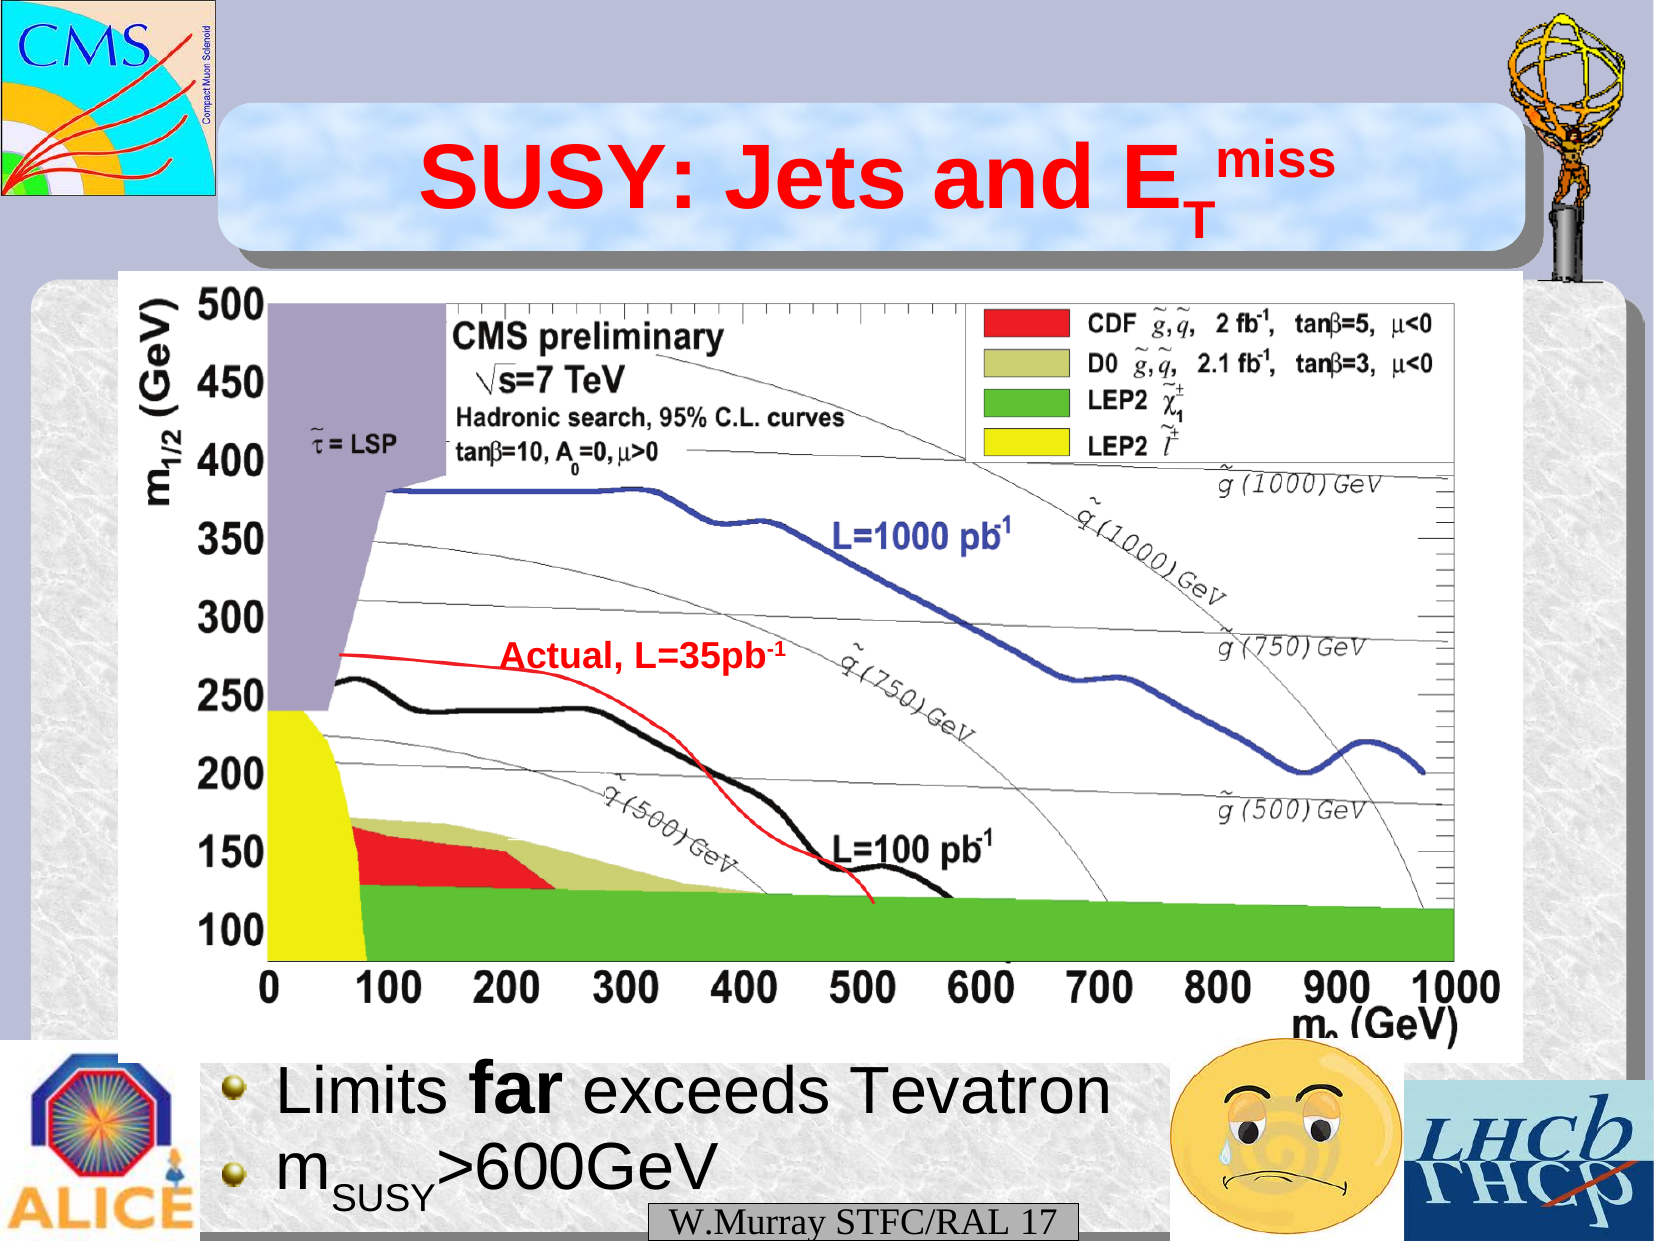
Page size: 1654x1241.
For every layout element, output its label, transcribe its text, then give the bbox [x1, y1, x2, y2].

title SUSY: Jets and ETmiss [244, 112, 1512, 263]
list Limits far exceeds Tevatron mSUSY>600GeV [204, 1045, 1170, 1221]
picture [0, 0, 1654, 1241]
text_box Actual, L=35pb-1 [484, 627, 821, 685]
picture [0, 0, 216, 196]
